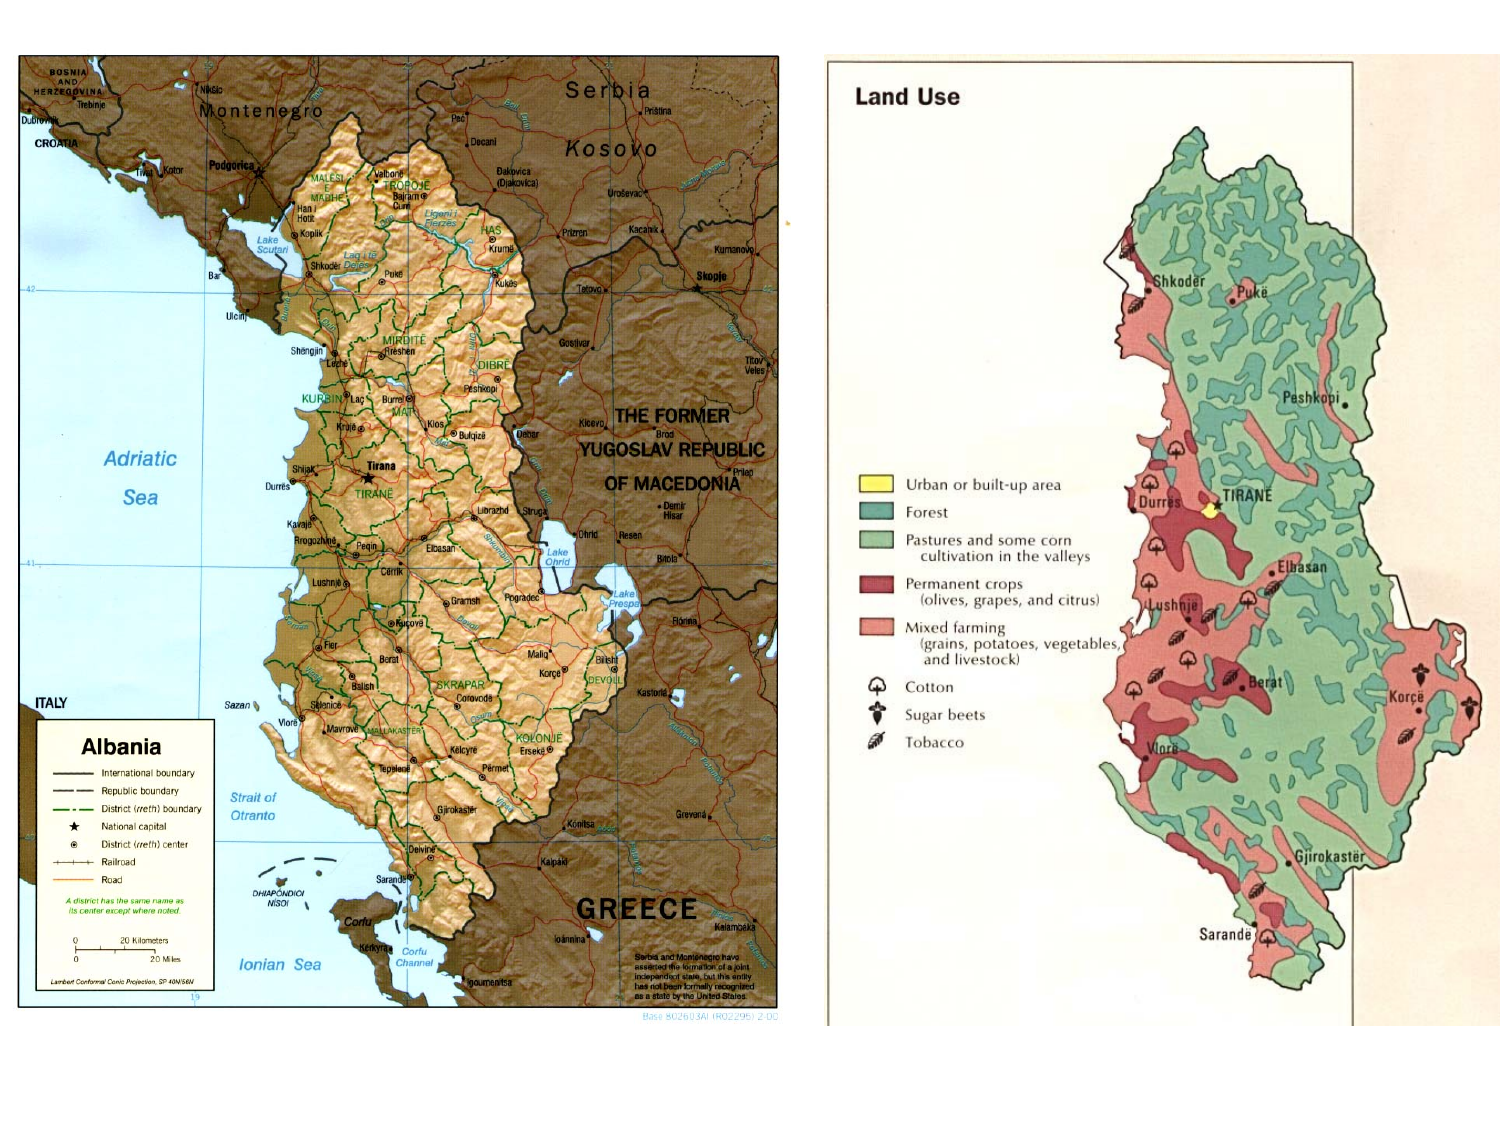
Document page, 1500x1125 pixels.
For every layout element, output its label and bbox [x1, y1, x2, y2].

picture [824, 54, 1500, 1026]
picture [0, 42, 791, 1031]
